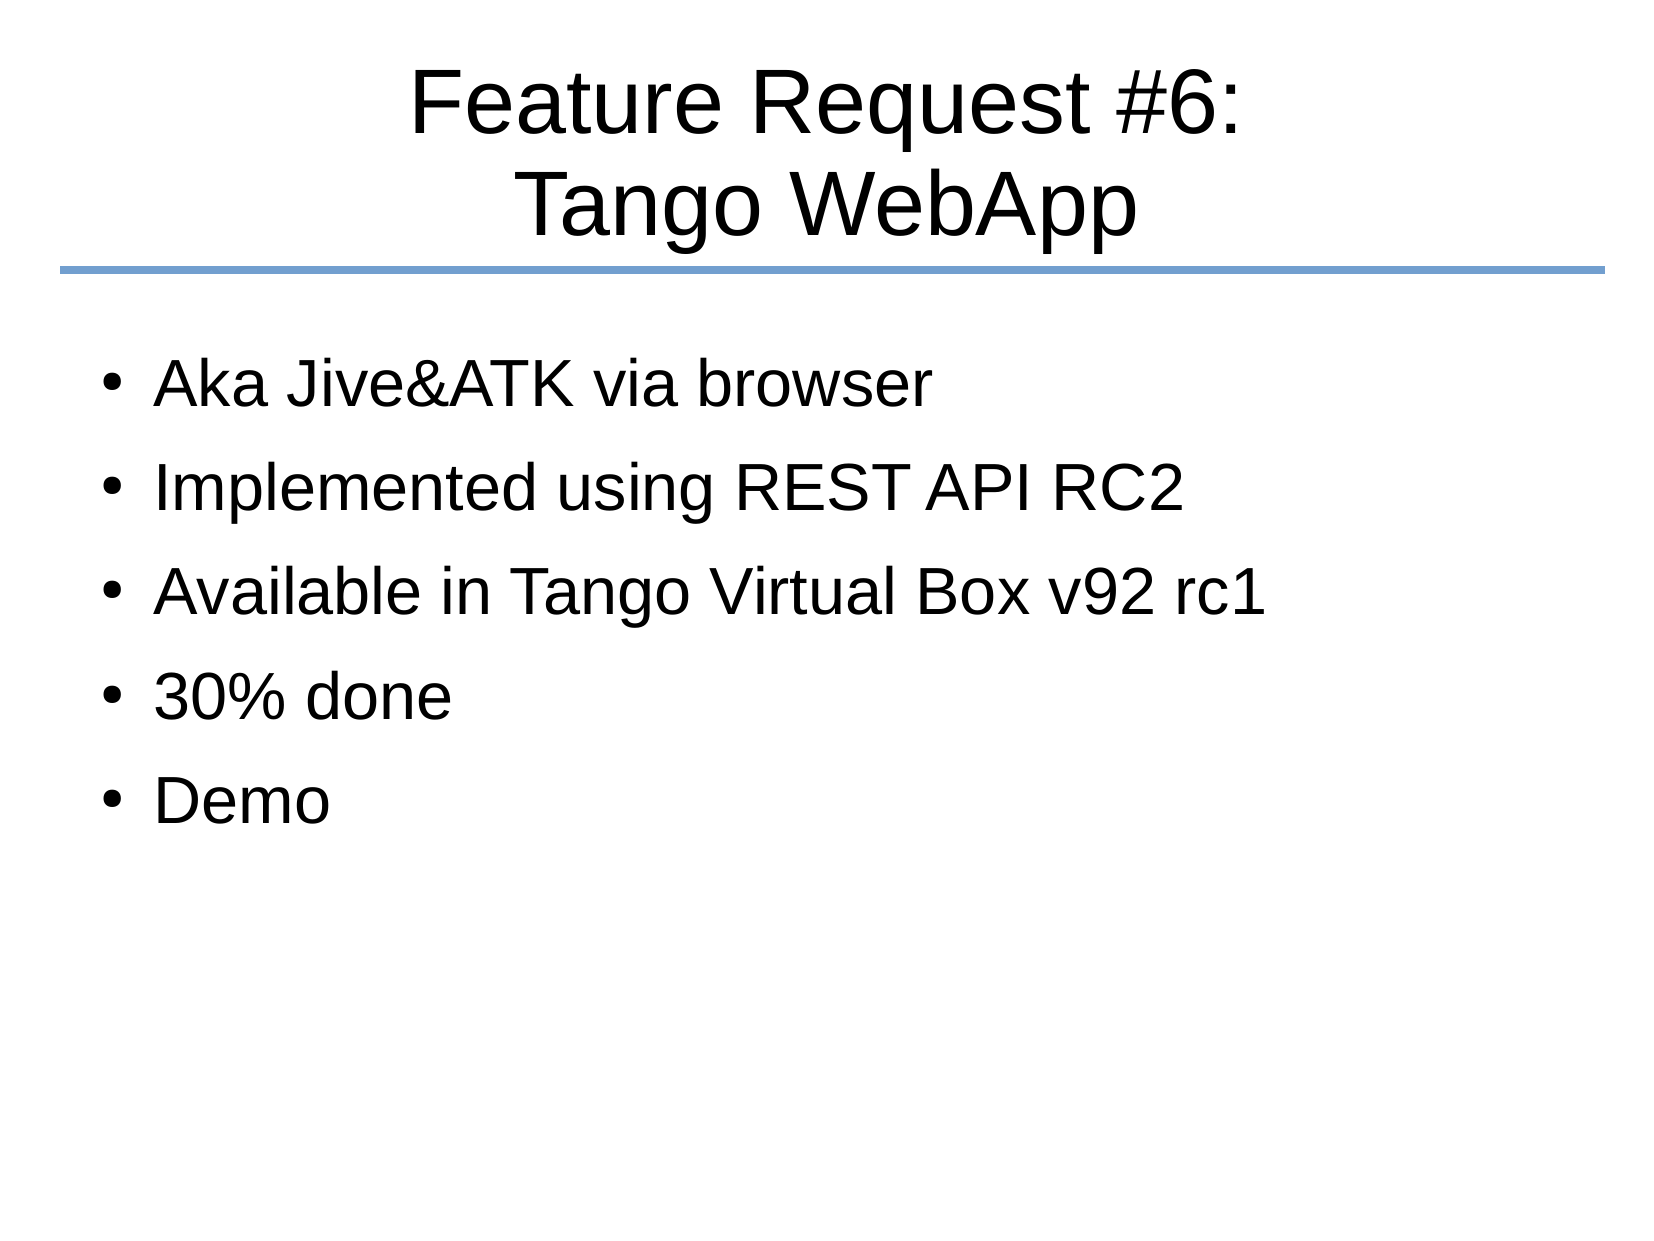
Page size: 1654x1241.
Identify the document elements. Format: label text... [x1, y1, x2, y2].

list Aka Jive&ATK via browser Implemented using REST API RC2 Available in Tango Virtual Box v92 rc1 30% done Demo [82, 345, 1571, 1066]
title Feature Request #6: Tango WebApp [82, 49, 1571, 257]
